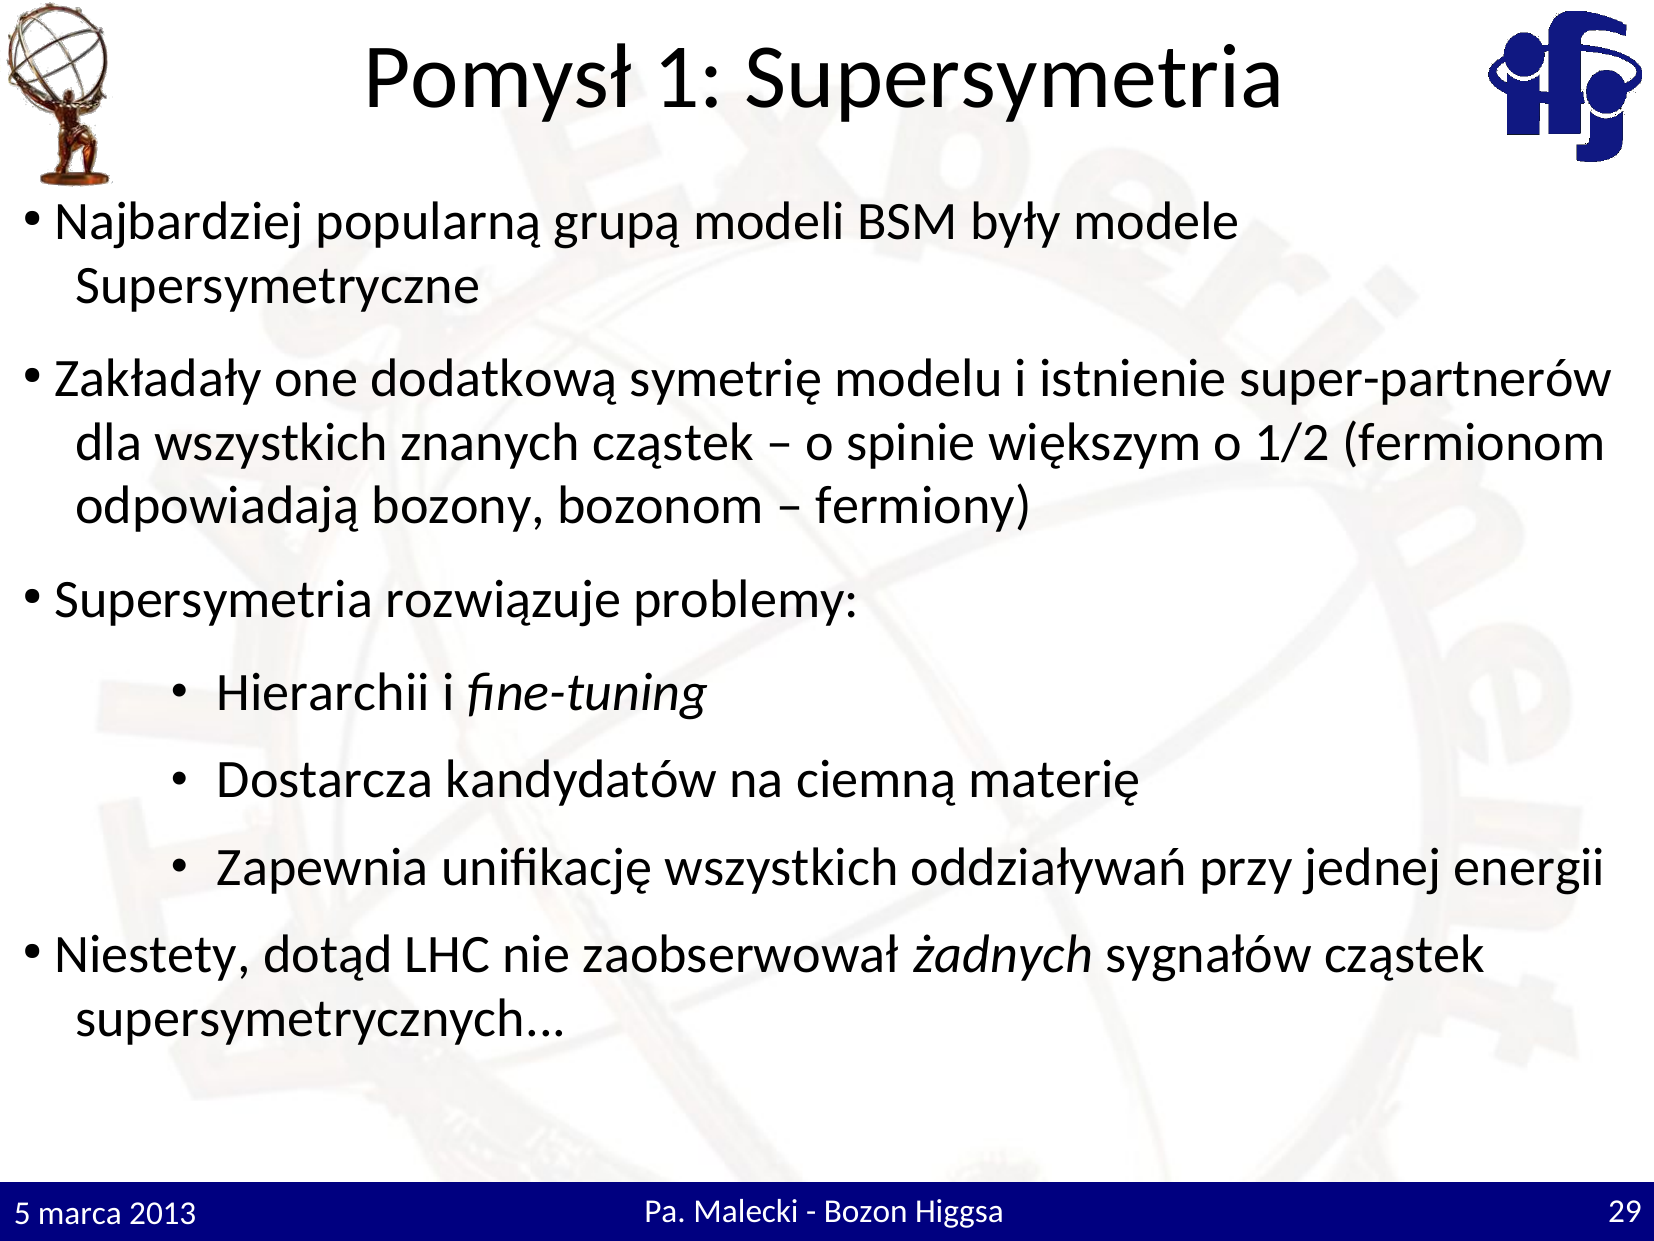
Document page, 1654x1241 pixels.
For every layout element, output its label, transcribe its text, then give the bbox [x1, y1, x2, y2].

title Pomysł 1: Supersymetria [75, 0, 1575, 150]
picture [0, 0, 1654, 1182]
list Najbardziej popularną grupą modeli BSM były modele Supersymetryczne Zakładały one dodatkową symetrię modelu i istnienie super-partnerów dla wszystkich znanych cząstek – o spinie większym o 1/2 (fermionom odpowiadają bozony, bozonom – fermiony) Supersymetria rozwiązuje problemy: Hierarchii i fine-tuning Dostarcza kandydatów na ciemną materię Zapewnia unifikację wszystkich oddziaływań przy jednej energii Niestety, dotąd LHC nie zaobserwował żadnych sygnałów cząstek supersymetrycznych... [19, 187, 1636, 1171]
